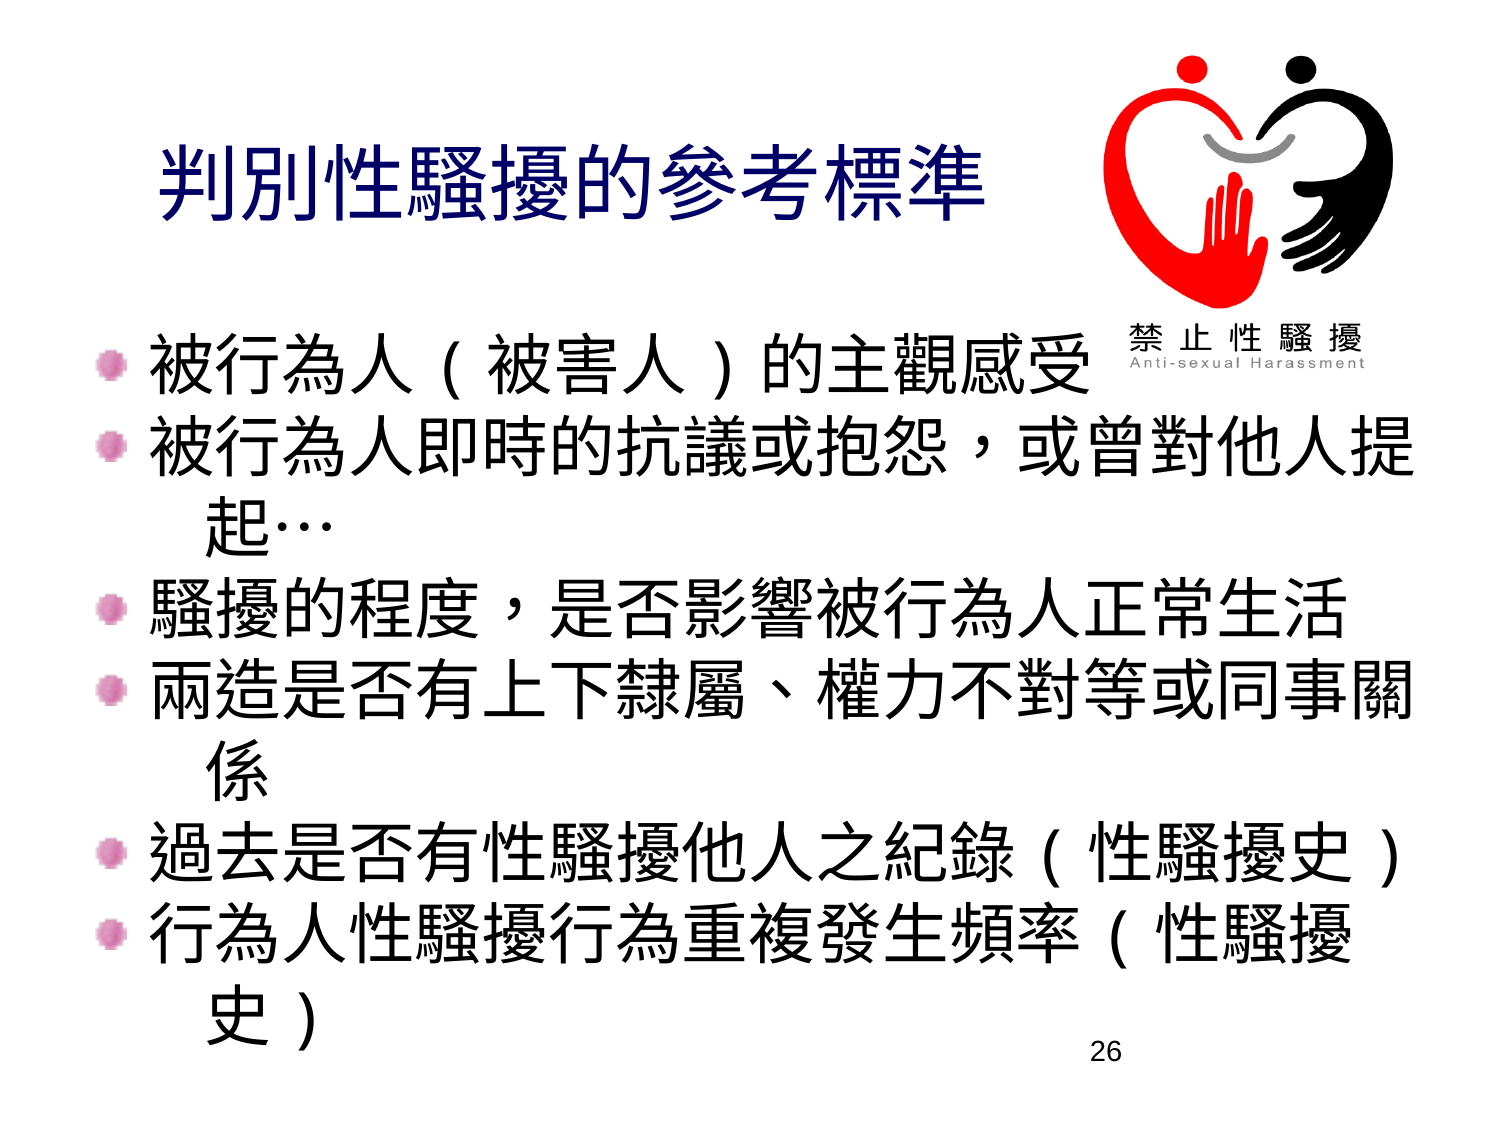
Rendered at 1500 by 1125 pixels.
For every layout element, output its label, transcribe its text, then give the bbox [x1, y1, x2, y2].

text_box 被行為人(被害人)的主觀感受 被行為人即時的抗議或抱怨，或曾對他人提起… 騷擾的程度，是否影響被行為人正常生活 兩造是否有上下隸屬、權力不對等或同事關係 過去是否有性騷擾他人之紀錄(性騷擾史) 行為人性騷擾行為重複發生頻率(性騷擾史) [76, 314, 1436, 1047]
title 判別性騷擾的參考標準 [64, 113, 1080, 239]
text_box [1074, 1047, 1426, 1103]
picture [1045, 31, 1444, 395]
